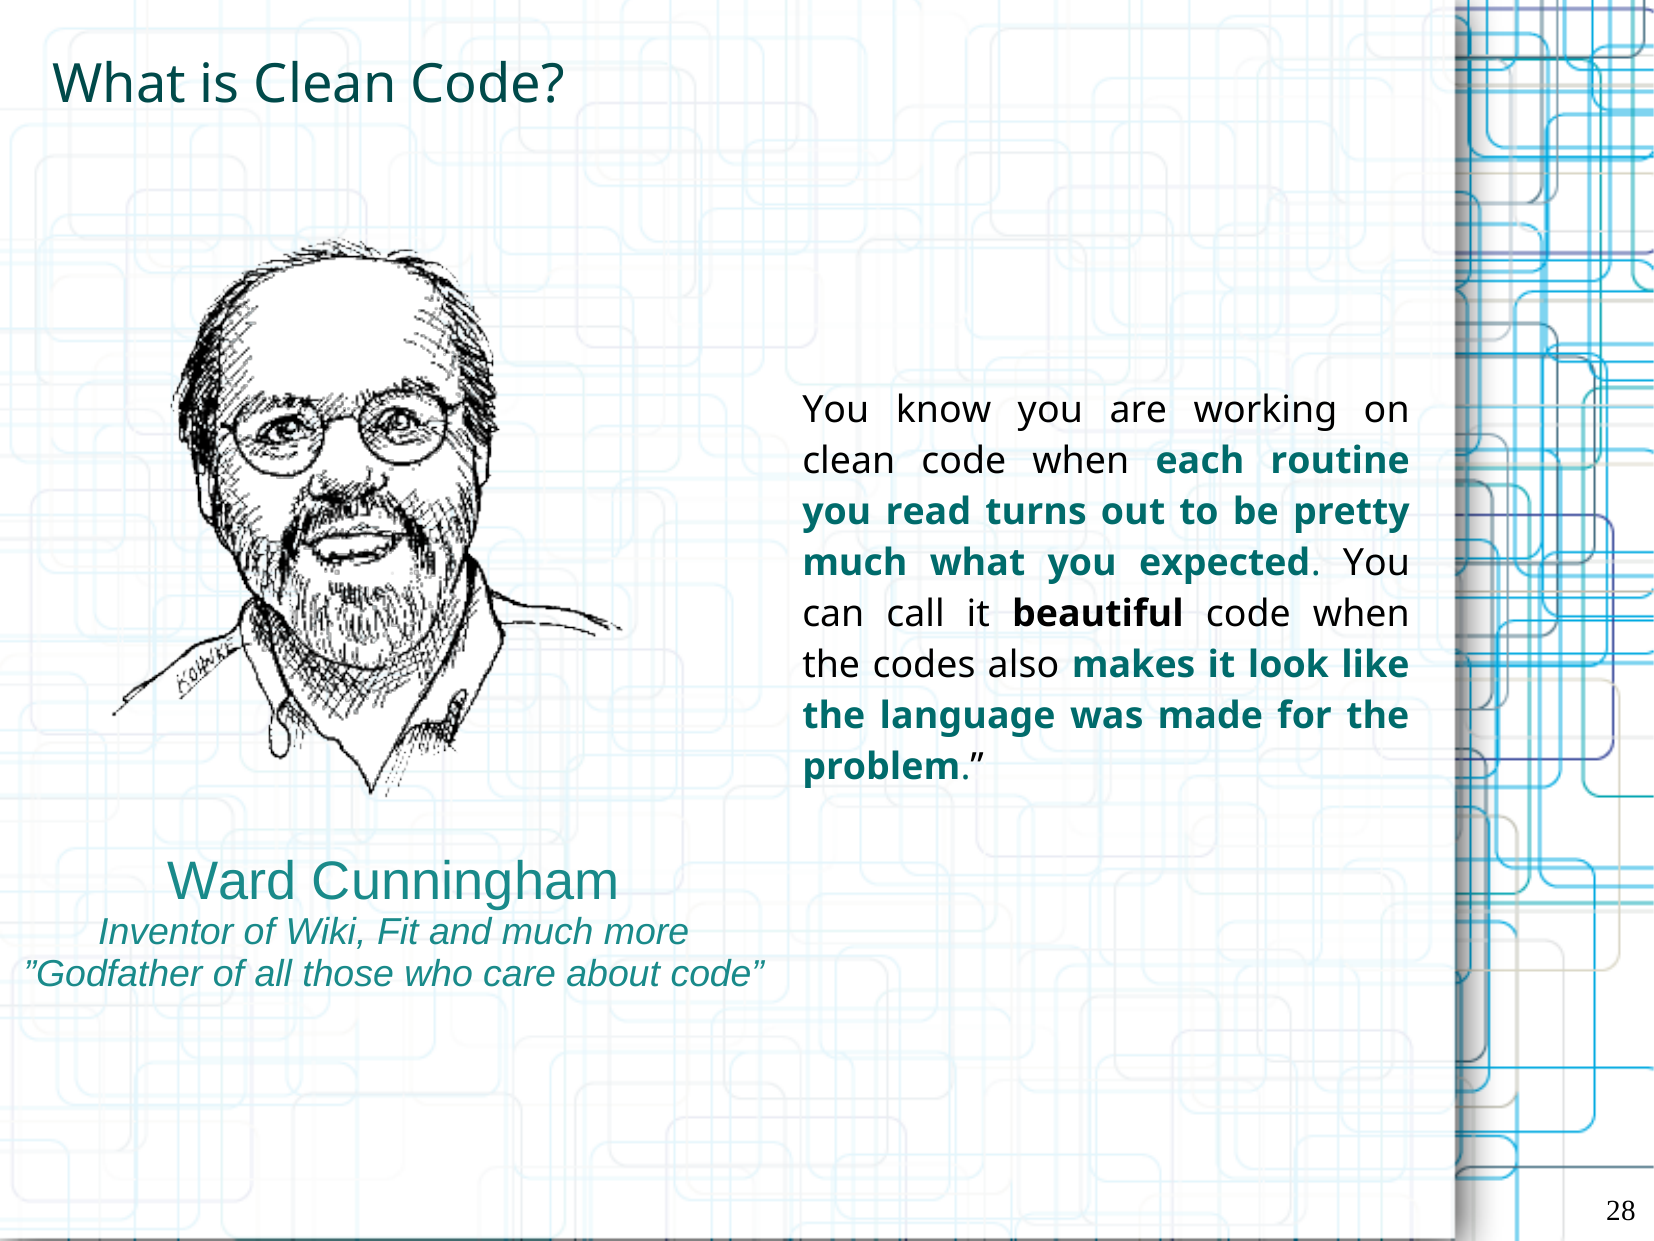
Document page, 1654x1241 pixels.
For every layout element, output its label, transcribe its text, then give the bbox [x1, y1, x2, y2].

text_box What is Clean Code? [37, 37, 676, 113]
text_box You know you are working on clean code when each routine you read turns out to be pretty much what you expected. You can call it beautiful code when the codes also makes it look like the language was made for the problem.” [787, 375, 1426, 938]
picture [0, 0, 1654, 1241]
text_box Ward Cunningham Inventor of Wiki, Fit and much more ”Godfather of all those who care about code” [0, 842, 788, 1003]
